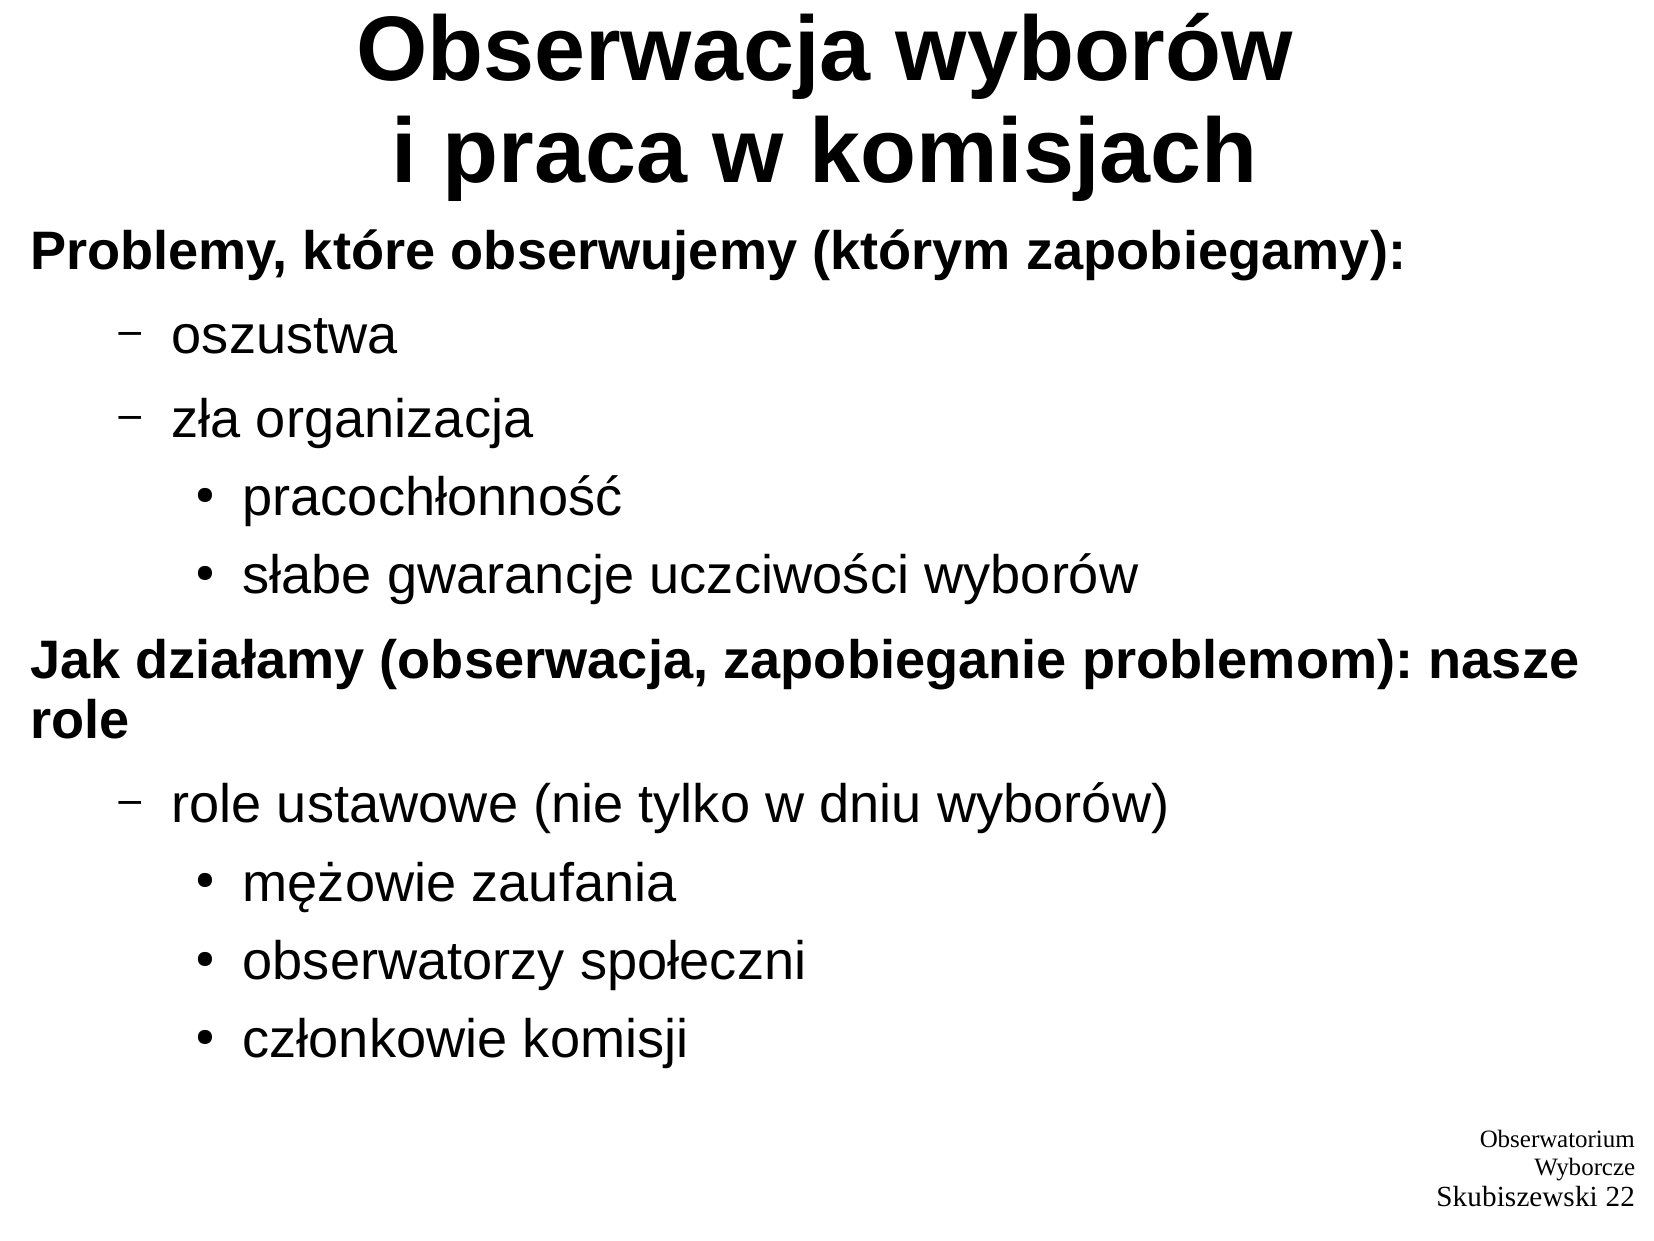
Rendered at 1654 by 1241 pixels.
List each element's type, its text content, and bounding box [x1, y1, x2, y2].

title Obserwacja wyborów i praca w komisjach [80, 0, 1570, 203]
list Problemy, które obserwujemy (którym zapobiegamy): oszustwa zła organizacja pracochłonność słabe gwarancje uczciwości wyborów Jak działamy (obserwacja, zapobieganie problemom): nasze role role ustawowe (nie tylko w dniu wyborów) mężowie zaufania obserwatorzy społeczni członkowie komisji [30, 220, 1583, 1241]
